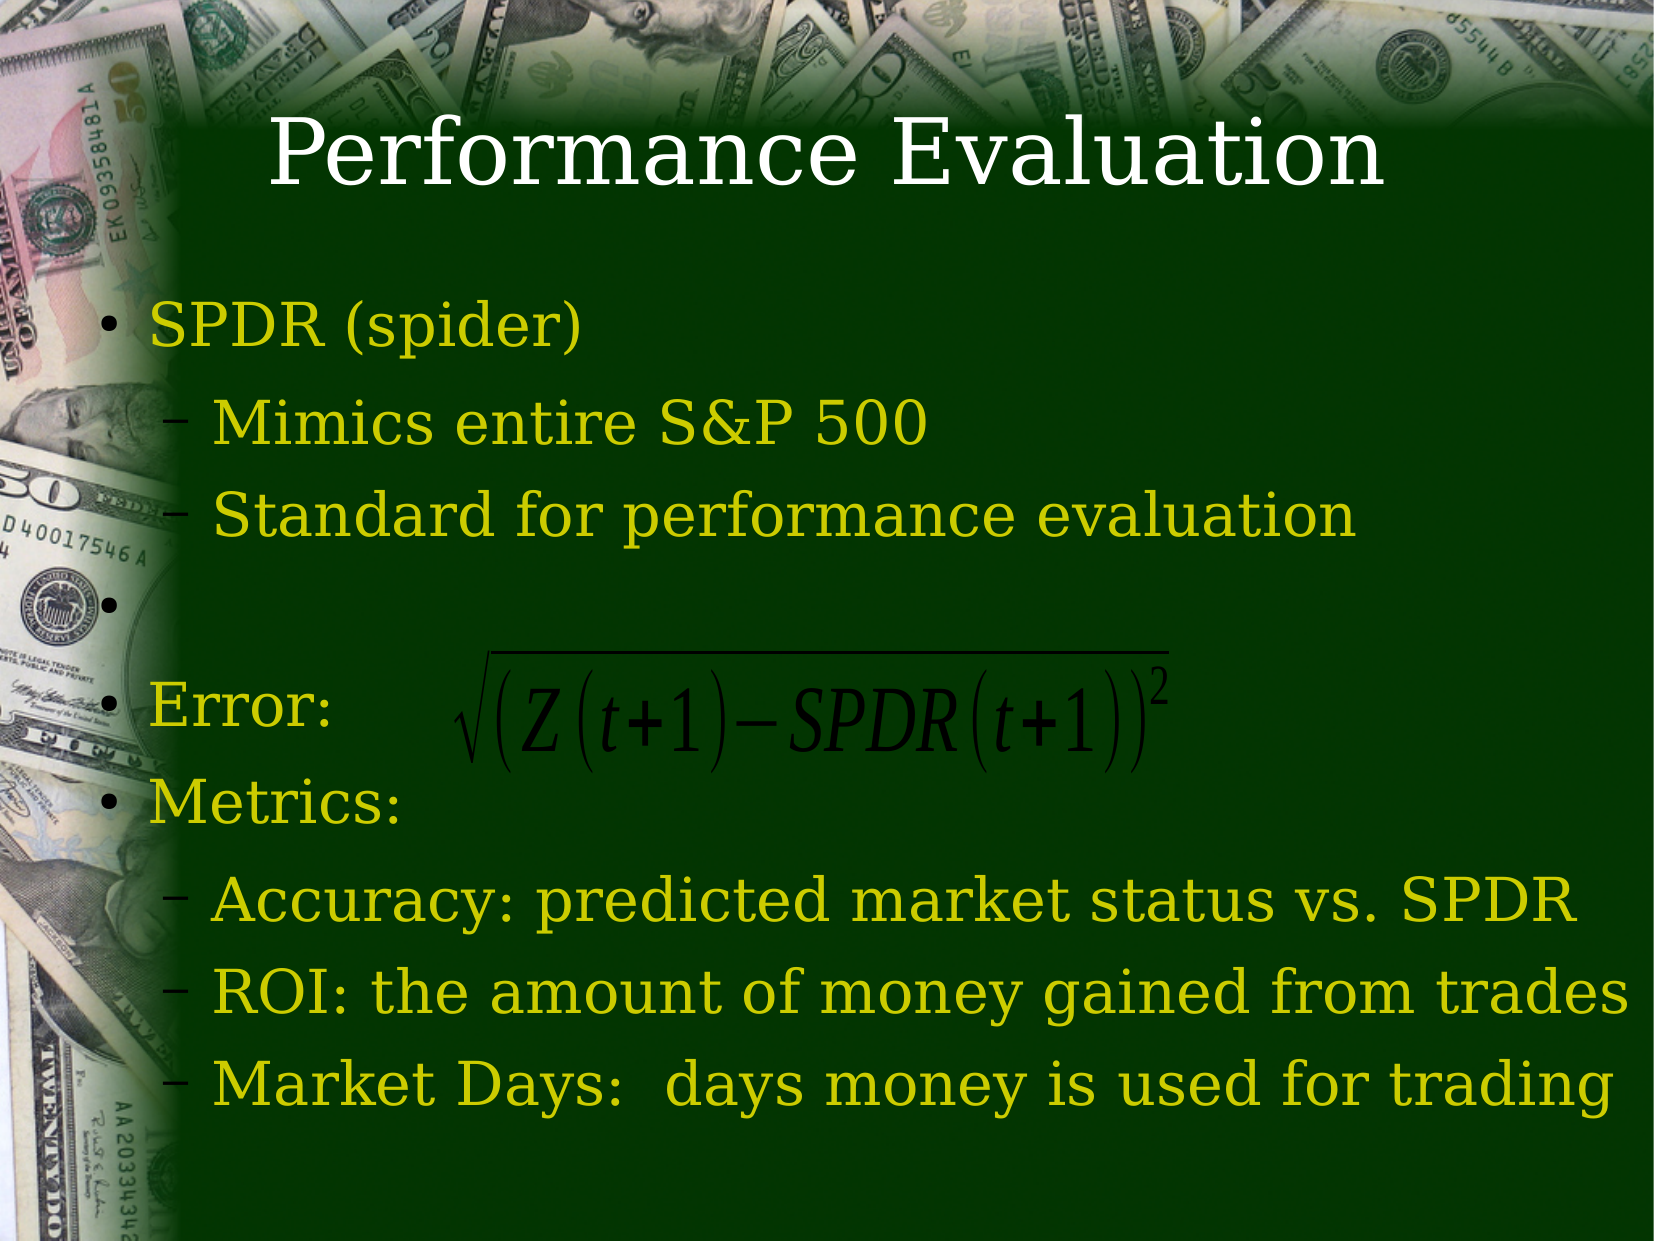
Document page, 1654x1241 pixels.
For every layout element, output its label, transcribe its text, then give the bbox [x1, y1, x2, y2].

chart [435, 645, 1186, 781]
title Performance Evaluation [82, 49, 1571, 257]
list SPDR (spider) Mimics entire S&P 500 Standard for performance evaluation Error: Metrics: Accuracy: predicted market status vs. SPDR ROI: the amount of money gained from trades Market Days: days money is used for trading [82, 290, 1651, 1241]
picture [0, 0, 1654, 1241]
